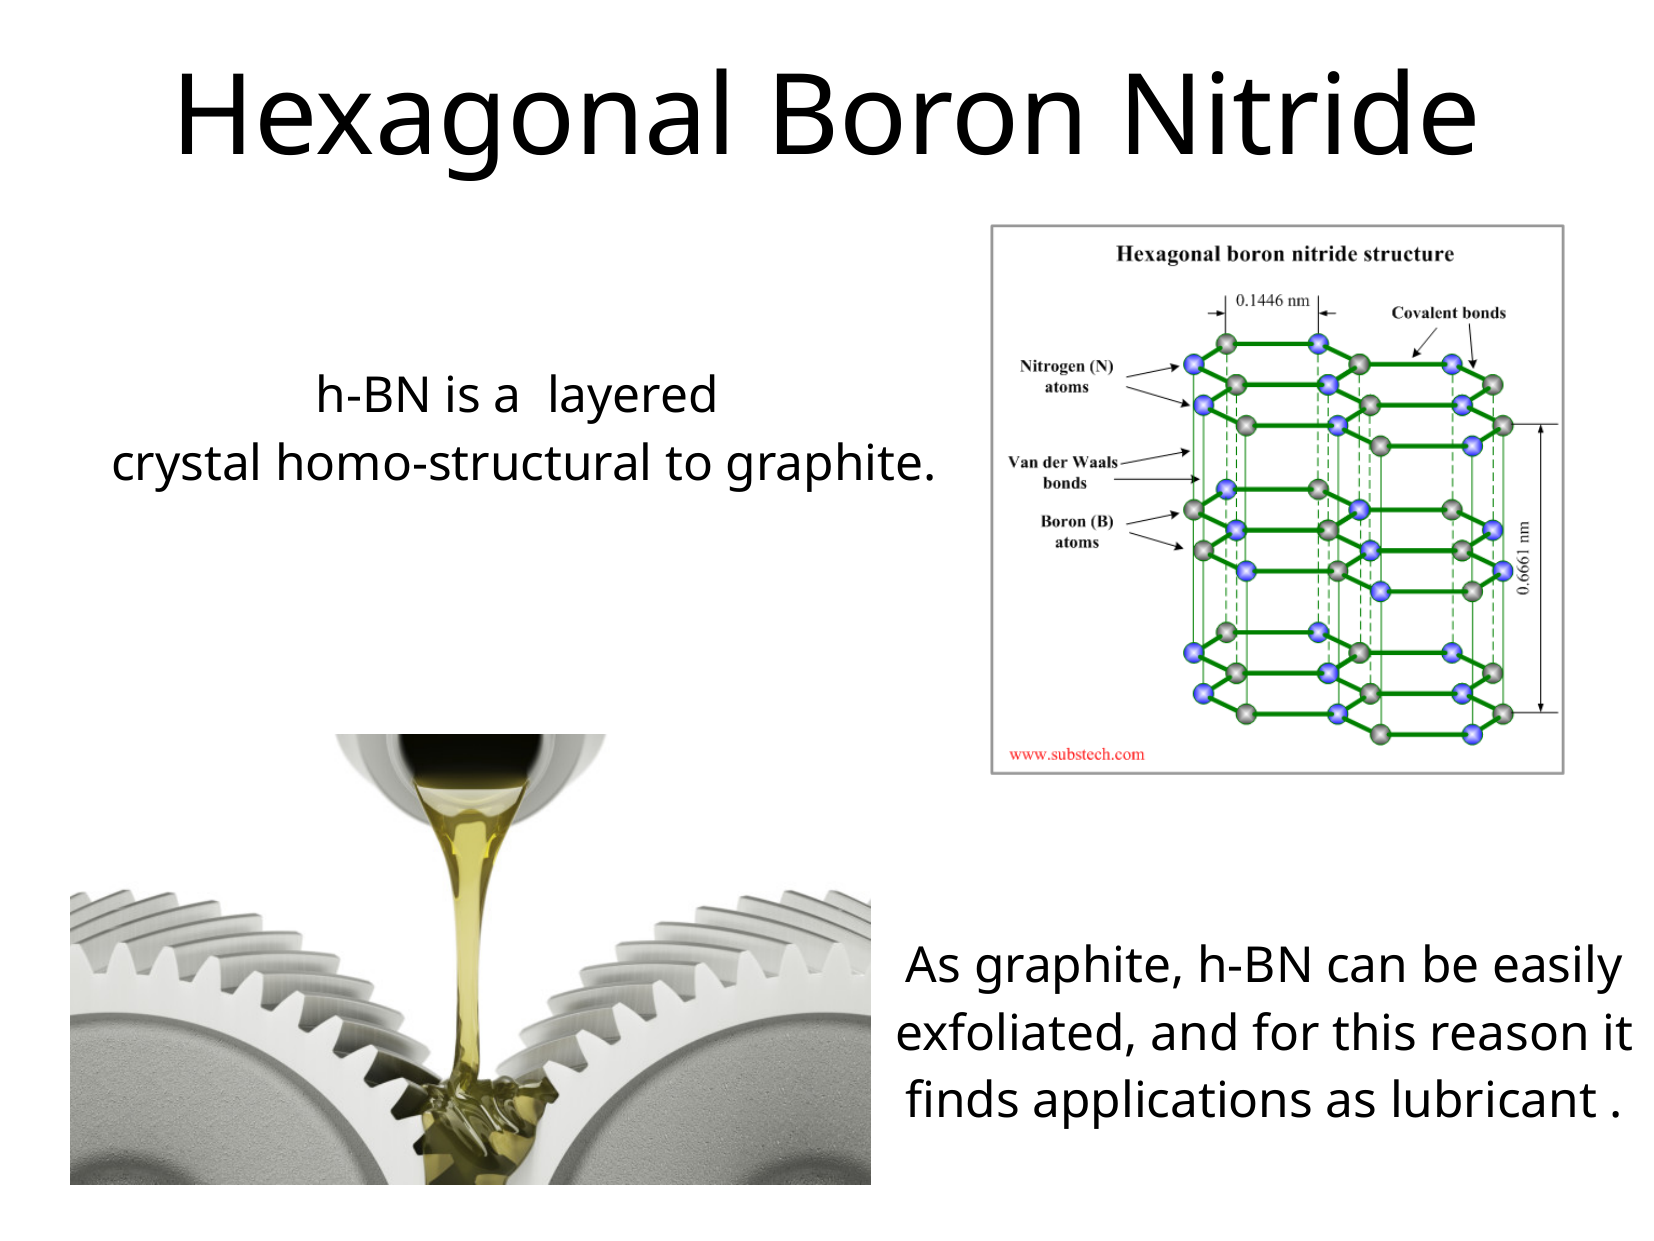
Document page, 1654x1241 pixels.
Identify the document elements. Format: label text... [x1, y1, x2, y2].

text_box As graphite, h-BN can be easily exfoliated, and for this reason it finds applications as lubricant . [855, 930, 1636, 1141]
picture [990, 224, 1565, 775]
picture [70, 734, 871, 1185]
title Hexagonal Boron Nitride [82, 37, 1571, 184]
text_box h-BN is a layered crystal homo-structural to graphite. [69, 360, 940, 541]
